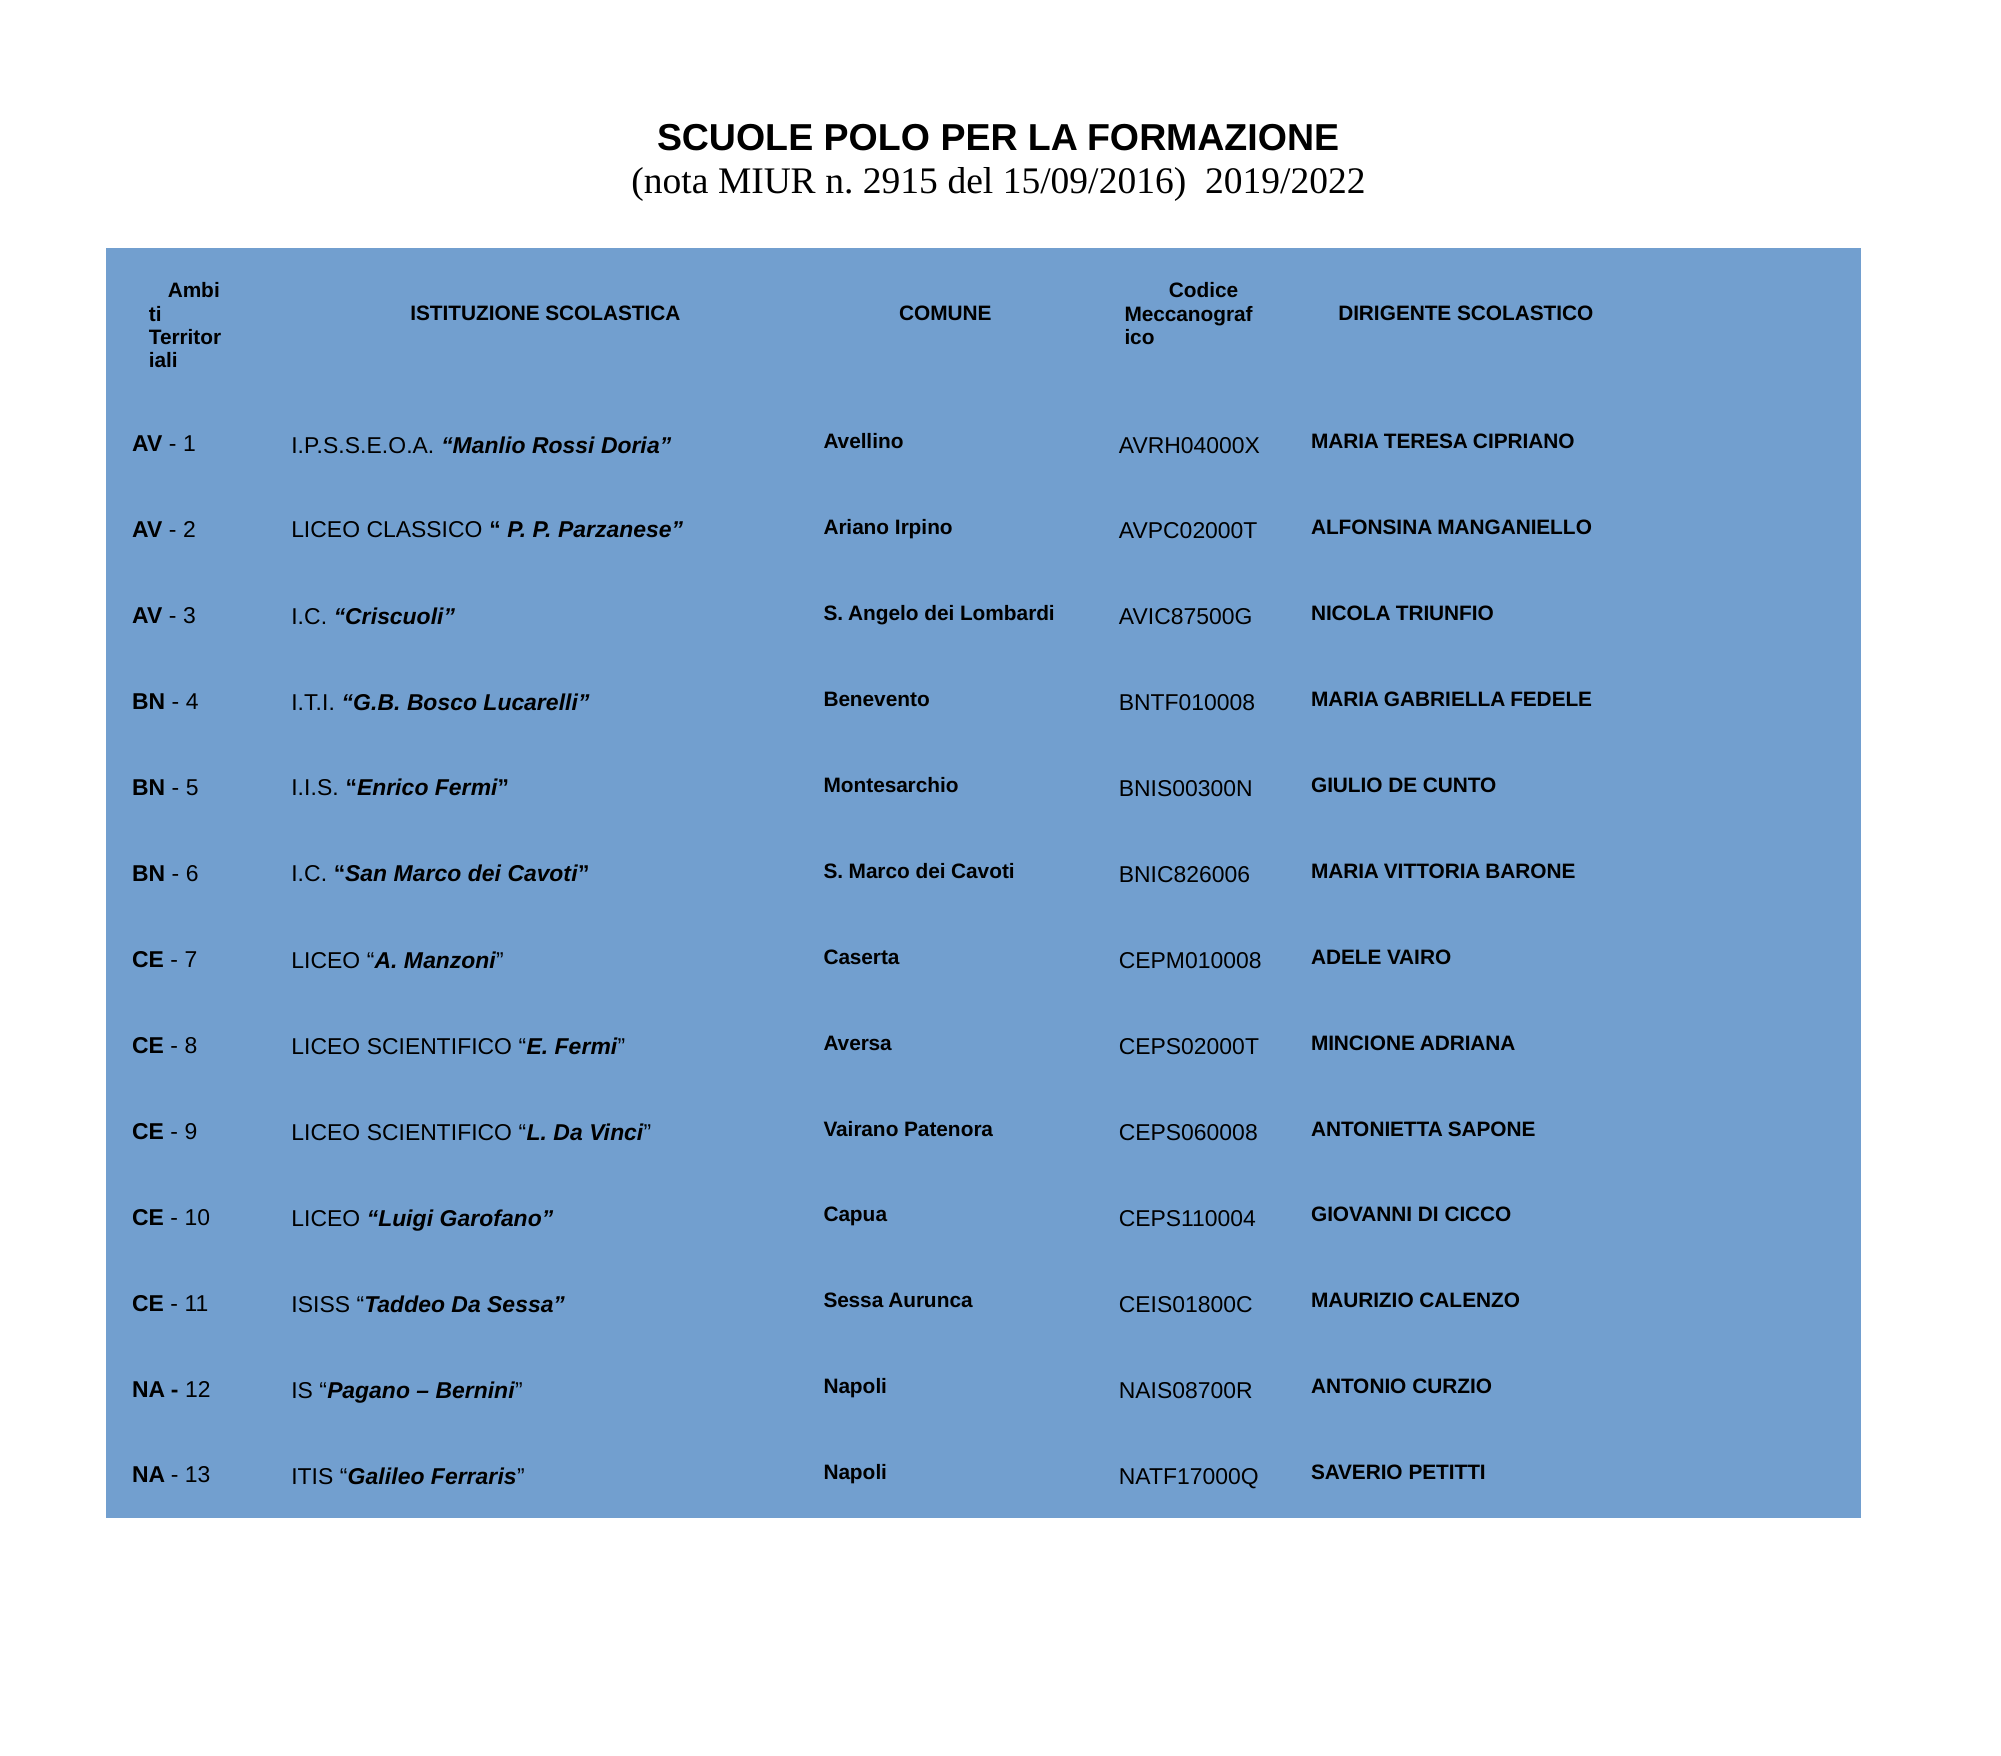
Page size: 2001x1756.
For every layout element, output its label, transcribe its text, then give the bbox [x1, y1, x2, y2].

table_header COMUNE [797, 248, 1093, 401]
table_cell Benevento [797, 658, 1093, 744]
table_header ISTITUZIONE SCOLASTICA [265, 248, 797, 401]
table_cell MARIA GABRIELLA FEDELE [1285, 658, 1861, 744]
table_cell CEPS060008 [1093, 1088, 1285, 1174]
table_cell CE - 11 [106, 1260, 265, 1346]
table_cell GIULIO DE CUNTO [1285, 744, 1861, 830]
table_cell NA - 13 [106, 1432, 265, 1518]
table_cell BNIC826006 [1093, 830, 1285, 916]
table_cell I.T.I. “G.B. Bosco Lucarelli” [265, 658, 797, 744]
table_cell CEIS01800C [1093, 1260, 1285, 1346]
table_cell CE - 9 [106, 1088, 265, 1174]
table_cell Avellino [797, 401, 1093, 487]
table_cell CE - 10 [106, 1174, 265, 1260]
table_cell I.I.S. “Enrico Fermi” [265, 744, 797, 830]
table_cell BN - 5 [106, 744, 265, 830]
table_cell NICOLA TRIUNFIO [1285, 572, 1861, 658]
table_header DIRIGENTE SCOLASTICO [1285, 248, 1861, 401]
table_cell ANTONIETTA SAPONE [1285, 1088, 1861, 1174]
table_cell NAIS08700R [1093, 1346, 1285, 1432]
table_cell BN - 4 [106, 658, 265, 744]
table_cell LICEO SCIENTIFICO “L. Da Vinci” [265, 1088, 797, 1174]
table_header Ambiti Territoriali [106, 248, 265, 401]
table_cell CEPM010008 [1093, 916, 1285, 1002]
table_cell ANTONIO CURZIO [1285, 1346, 1861, 1432]
table_header Codice Meccanografico [1093, 248, 1285, 401]
table_cell Napoli [797, 1432, 1093, 1518]
table_cell S. Angelo dei Lombardi [797, 572, 1093, 658]
table_cell I.C. “Criscuoli” [265, 572, 797, 658]
table_cell NA - 12 [106, 1346, 265, 1432]
table_cell ALFONSINA MANGANIELLO [1285, 487, 1861, 572]
table_cell LICEO “Luigi Garofano” [265, 1174, 797, 1260]
table_cell Capua [797, 1174, 1093, 1260]
table_cell AV - 1 [106, 401, 265, 487]
table_cell CEPS02000T [1093, 1002, 1285, 1088]
table_cell Ariano Irpino [797, 487, 1093, 572]
table_cell ISISS “Taddeo Da Sessa” [265, 1260, 797, 1346]
table_cell LICEO “A. Manzoni” [265, 916, 797, 1002]
text_box SCUOLE POLO PER LA FORMAZIONE (nota MIUR n. 2915 del 15/09/2016) 2019/2022 [136, 113, 1861, 202]
table_cell AV - 2 [106, 487, 265, 572]
table_cell MARIA TERESA CIPRIANO [1285, 401, 1861, 487]
table_cell AV - 3 [106, 572, 265, 658]
table_cell Montesarchio [797, 744, 1093, 830]
table_cell AVPC02000T [1093, 487, 1285, 572]
table_cell CEPS110004 [1093, 1174, 1285, 1260]
table_cell CE - 8 [106, 1002, 265, 1088]
table_cell ADELE VAIRO [1285, 916, 1861, 1002]
table_cell GIOVANNI DI CICCO [1285, 1174, 1861, 1260]
table_cell BNTF010008 [1093, 658, 1285, 744]
table_cell LICEO CLASSICO “ P. P. Parzanese” [265, 487, 797, 572]
table_cell BN - 6 [106, 830, 265, 916]
table_cell S. Marco dei Cavoti [797, 830, 1093, 916]
table_cell I.P.S.S.E.O.A. “Manlio Rossi Doria” [265, 401, 797, 487]
table_cell IS “Pagano – Bernini” [265, 1346, 797, 1432]
table_cell AVRH04000X [1093, 401, 1285, 487]
table_cell Caserta [797, 916, 1093, 1002]
table_cell CE - 7 [106, 916, 265, 1002]
table_cell MAURIZIO CALENZO [1285, 1260, 1861, 1346]
table_cell NATF17000Q [1093, 1432, 1285, 1518]
table_cell Napoli [797, 1346, 1093, 1432]
table_cell Vairano Patenora [797, 1088, 1093, 1174]
table_cell MINCIONE ADRIANA [1285, 1002, 1861, 1088]
table_cell AVIC87500G [1093, 572, 1285, 658]
table_cell ITIS “Galileo Ferraris” [265, 1432, 797, 1518]
table_cell Sessa Aurunca [797, 1260, 1093, 1346]
table_cell Aversa [797, 1002, 1093, 1088]
table_cell MARIA VITTORIA BARONE [1285, 830, 1861, 916]
table_cell BNIS00300N [1093, 744, 1285, 830]
table_cell LICEO SCIENTIFICO “E. Fermi” [265, 1002, 797, 1088]
table_cell I.C. “San Marco dei Cavoti” [265, 830, 797, 916]
table_cell SAVERIO PETITTI [1285, 1432, 1861, 1518]
